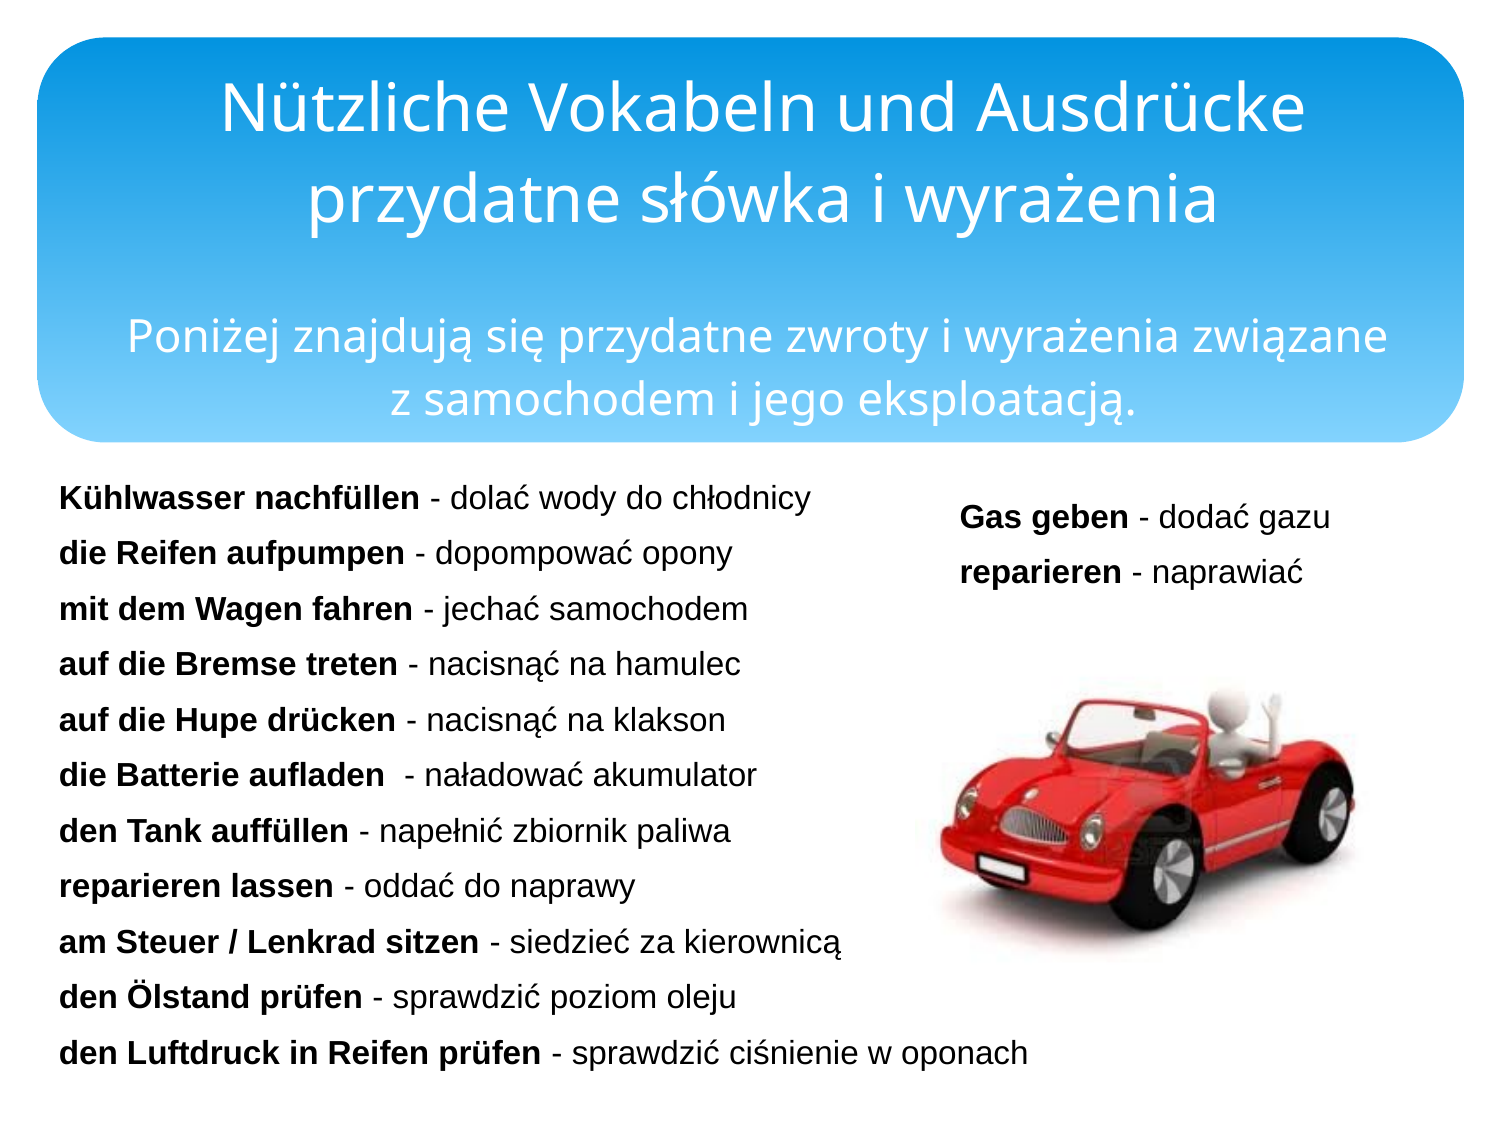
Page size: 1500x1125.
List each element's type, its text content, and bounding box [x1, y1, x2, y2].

text_box Gas geben - dodać gazu reparieren - naprawiać [944, 472, 1346, 583]
picture [915, 649, 1388, 975]
title Nützliche Vokabeln und Ausdrücke przydatne słówka i wyrażenia Poniżej znajdują się przydatne zwroty i wyrażenia związane z samochodem i jego eksploatacją. [88, 79, 1439, 410]
subtitle Kühlwasser nachfüllen - dolać wody do chłodnicy die Reifen aufpumpen - dopompować opony mit dem Wagen fahren - jechać samochodem auf die Bremse treten - nacisnąć na hamulec auf die Hupe drücken - nacisnąć na klakson die Batterie aufladen - naładować akumulator den Tank auffüllen - napełnić zbiornik paliwa reparieren lassen - oddać do naprawy am Steuer / Lenkrad sitzen - siedzieć za kierownicą den Ölstand prüfen - sprawdzić poziom oleju den Luftdruck in Reifen prüfen - sprawdzić ciśnienie w oponach [59, 413, 1275, 1082]
